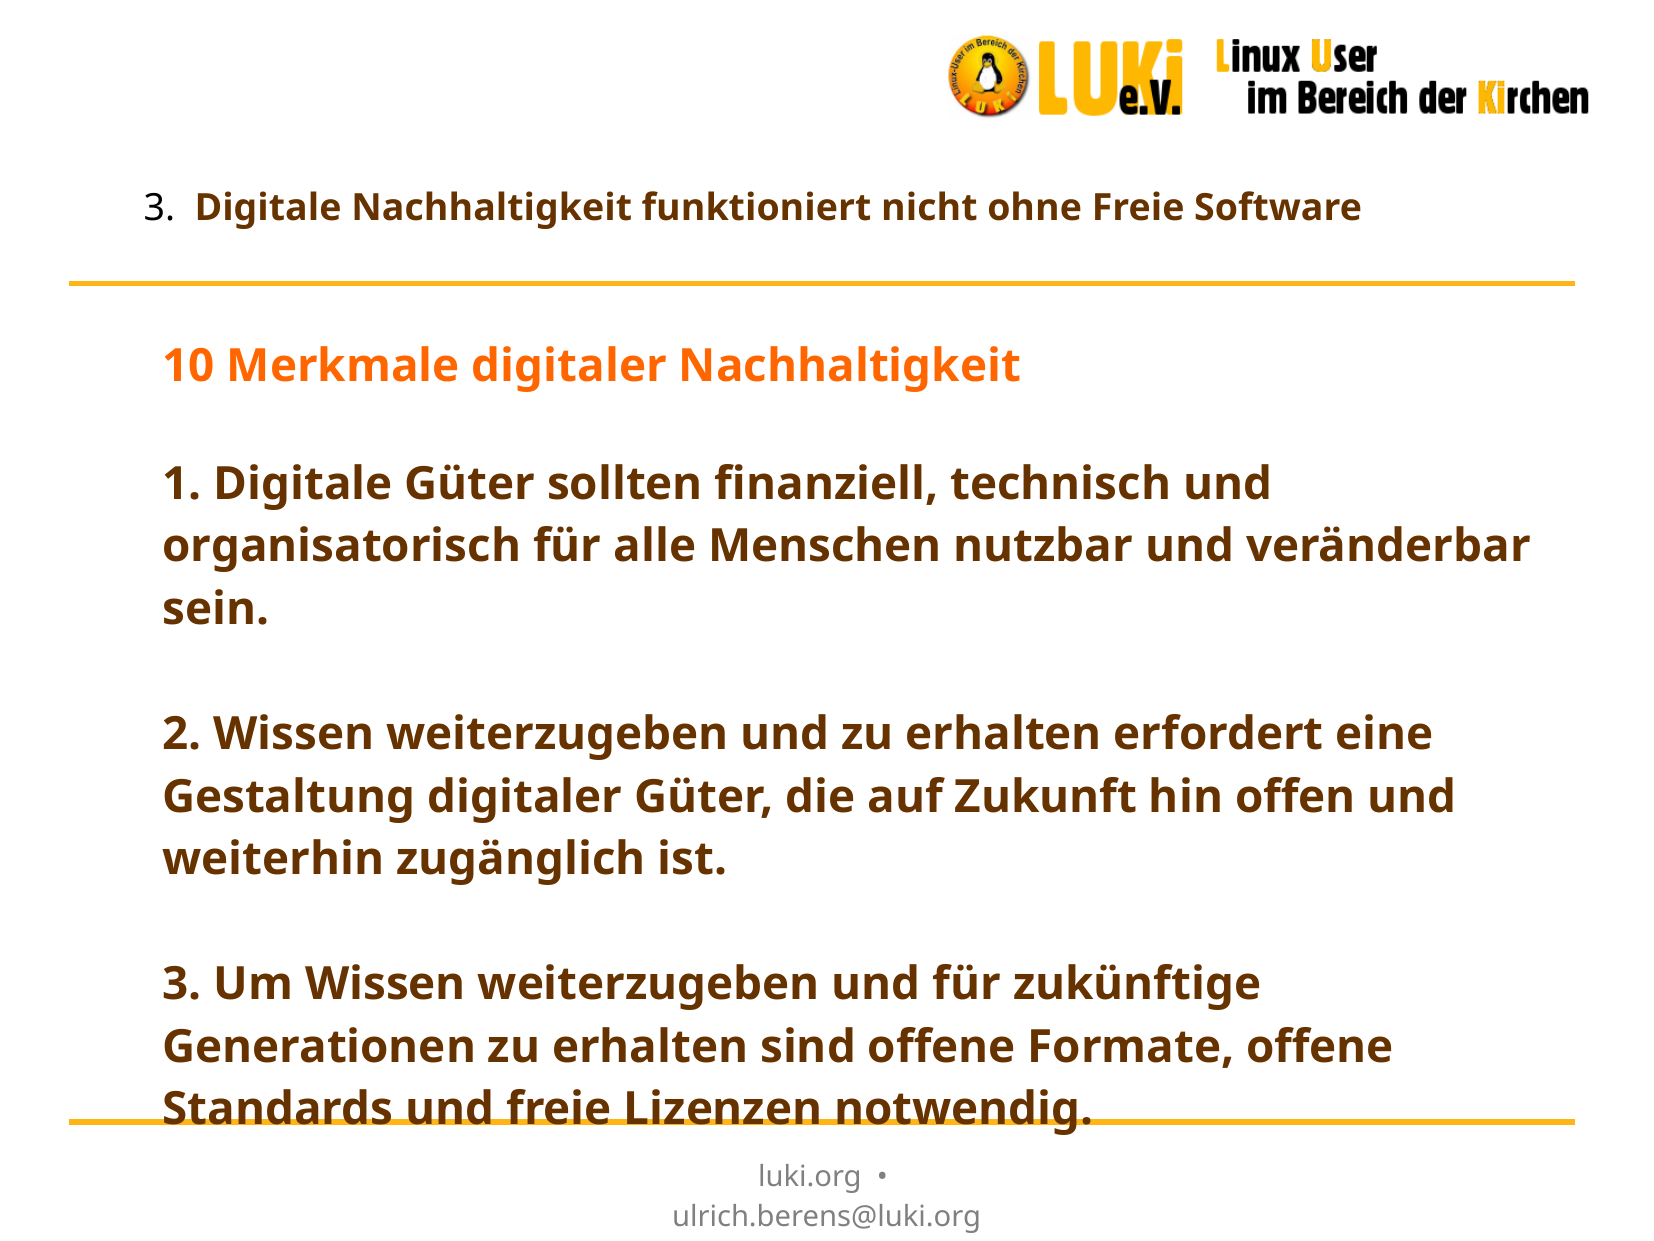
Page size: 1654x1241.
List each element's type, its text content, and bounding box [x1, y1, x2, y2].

picture [944, 29, 1595, 126]
text_box 3. Digitale Nachhaltigkeit funktioniert nicht ohne Freie Software [88, 172, 1625, 232]
text_box luki.org • ulrich.berens@luki.org [590, 1144, 1063, 1201]
text_box 1. Digitale Güter sollten finanziell, technisch und organisatorisch für alle Menschen nutzbar und veränderbar sein. 2. Wissen weiterzugeben und zu erhalten erfordert eine Gestaltung digitaler Güter, die auf Zukunft hin offen und weiterhin zugänglich ist. 3. Um Wissen weiterzugeben und für zukünftige Generationen zu erhalten sind offene Formate, offene Standards und freie Lizenzen notwendig. [147, 442, 1595, 1047]
text_box 10 Merkmale digitaler Nachhaltigkeit [147, 324, 1270, 394]
